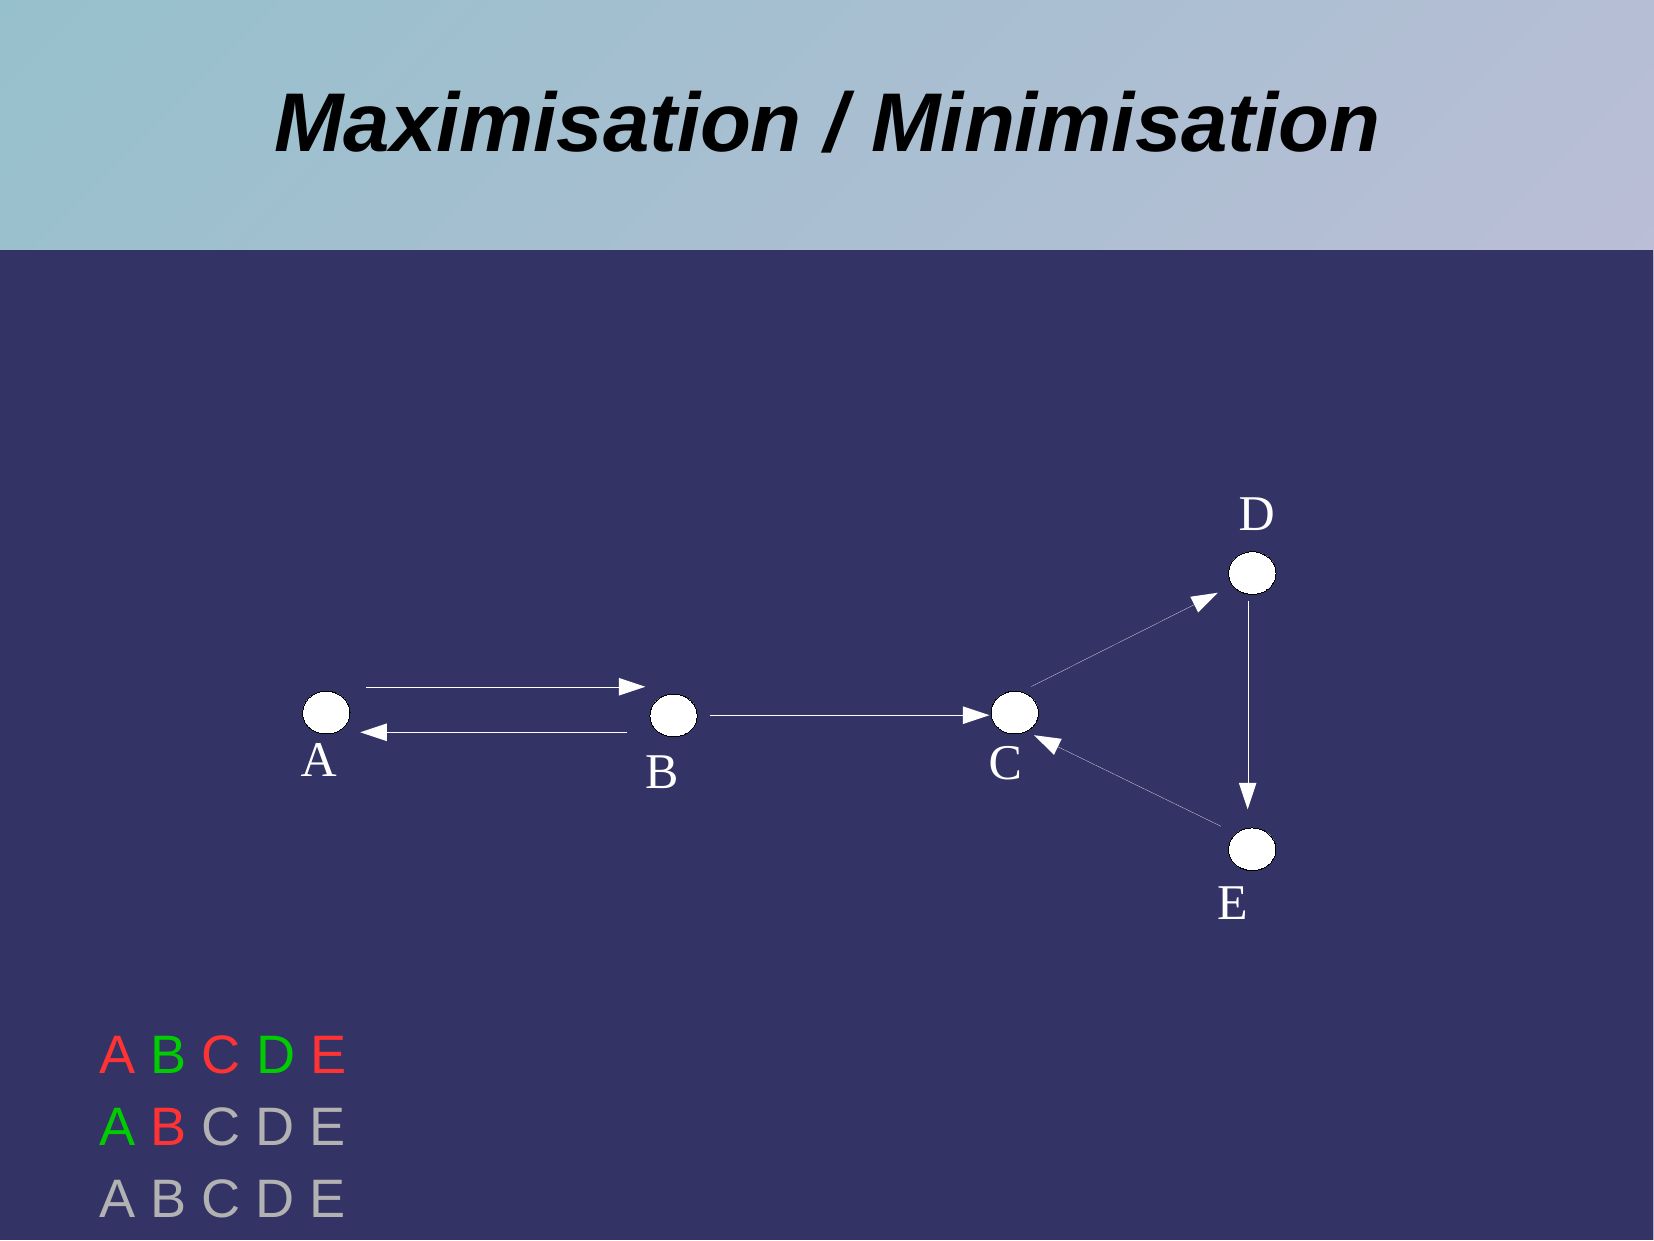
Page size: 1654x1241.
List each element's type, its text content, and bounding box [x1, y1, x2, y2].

text_box [1228, 555, 1277, 595]
text_box [649, 694, 698, 737]
text_box E [1217, 874, 1273, 993]
text_box [1228, 827, 1276, 871]
text_box B [644, 743, 701, 862]
title Maximisation / Minimisation [121, 19, 1534, 227]
text_box [302, 691, 351, 732]
text_box D [1238, 485, 1299, 562]
text_box A [300, 732, 356, 851]
text_box A B C D E A B C D E A B C D E [99, 1024, 1583, 1230]
text_box C [988, 735, 1049, 853]
text_box [991, 691, 1039, 734]
